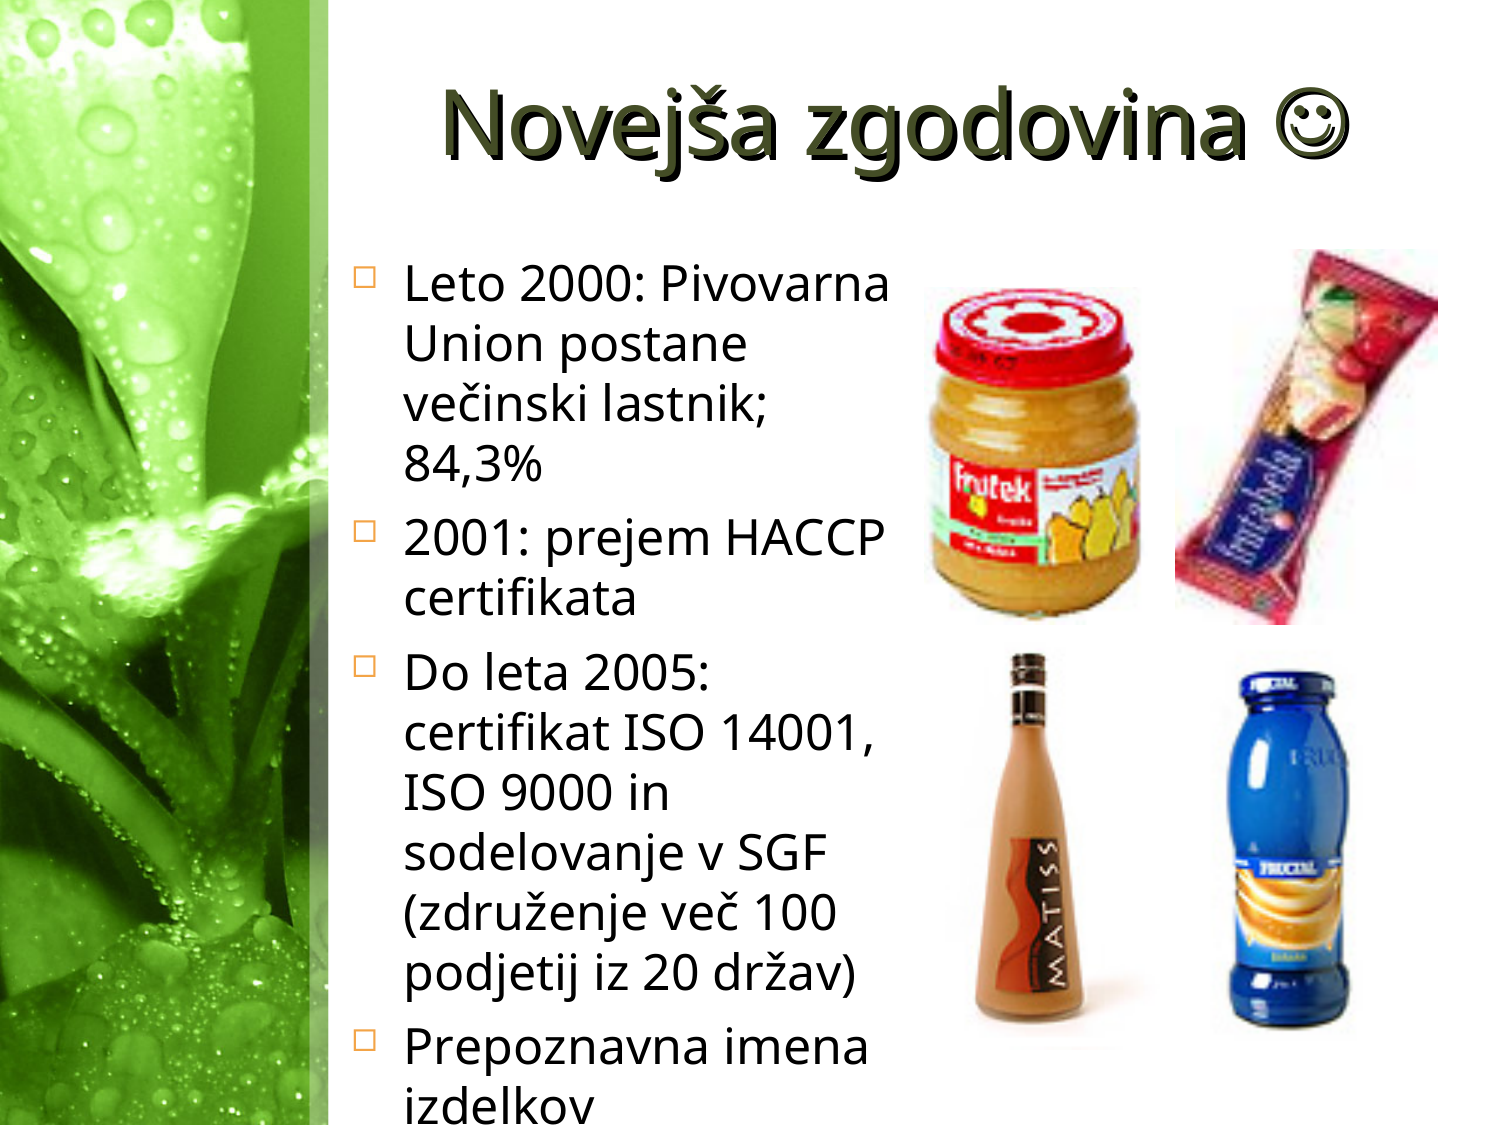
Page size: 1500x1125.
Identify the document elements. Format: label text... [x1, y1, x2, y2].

picture [0, 0, 1500, 1125]
list Leto 2000: Pivovarna Union postane večinski lastnik; 84,3% 2001: prejem HACCP certifikata Do leta 2005: certifikat ISO 14001, ISO 9000 in sodelovanje v SGF (združenje več 100 podjetij iz 20 držav) Prepoznavna imena izdelkov [336, 243, 924, 1125]
title Novejša zgodovina  [349, 37, 1438, 201]
